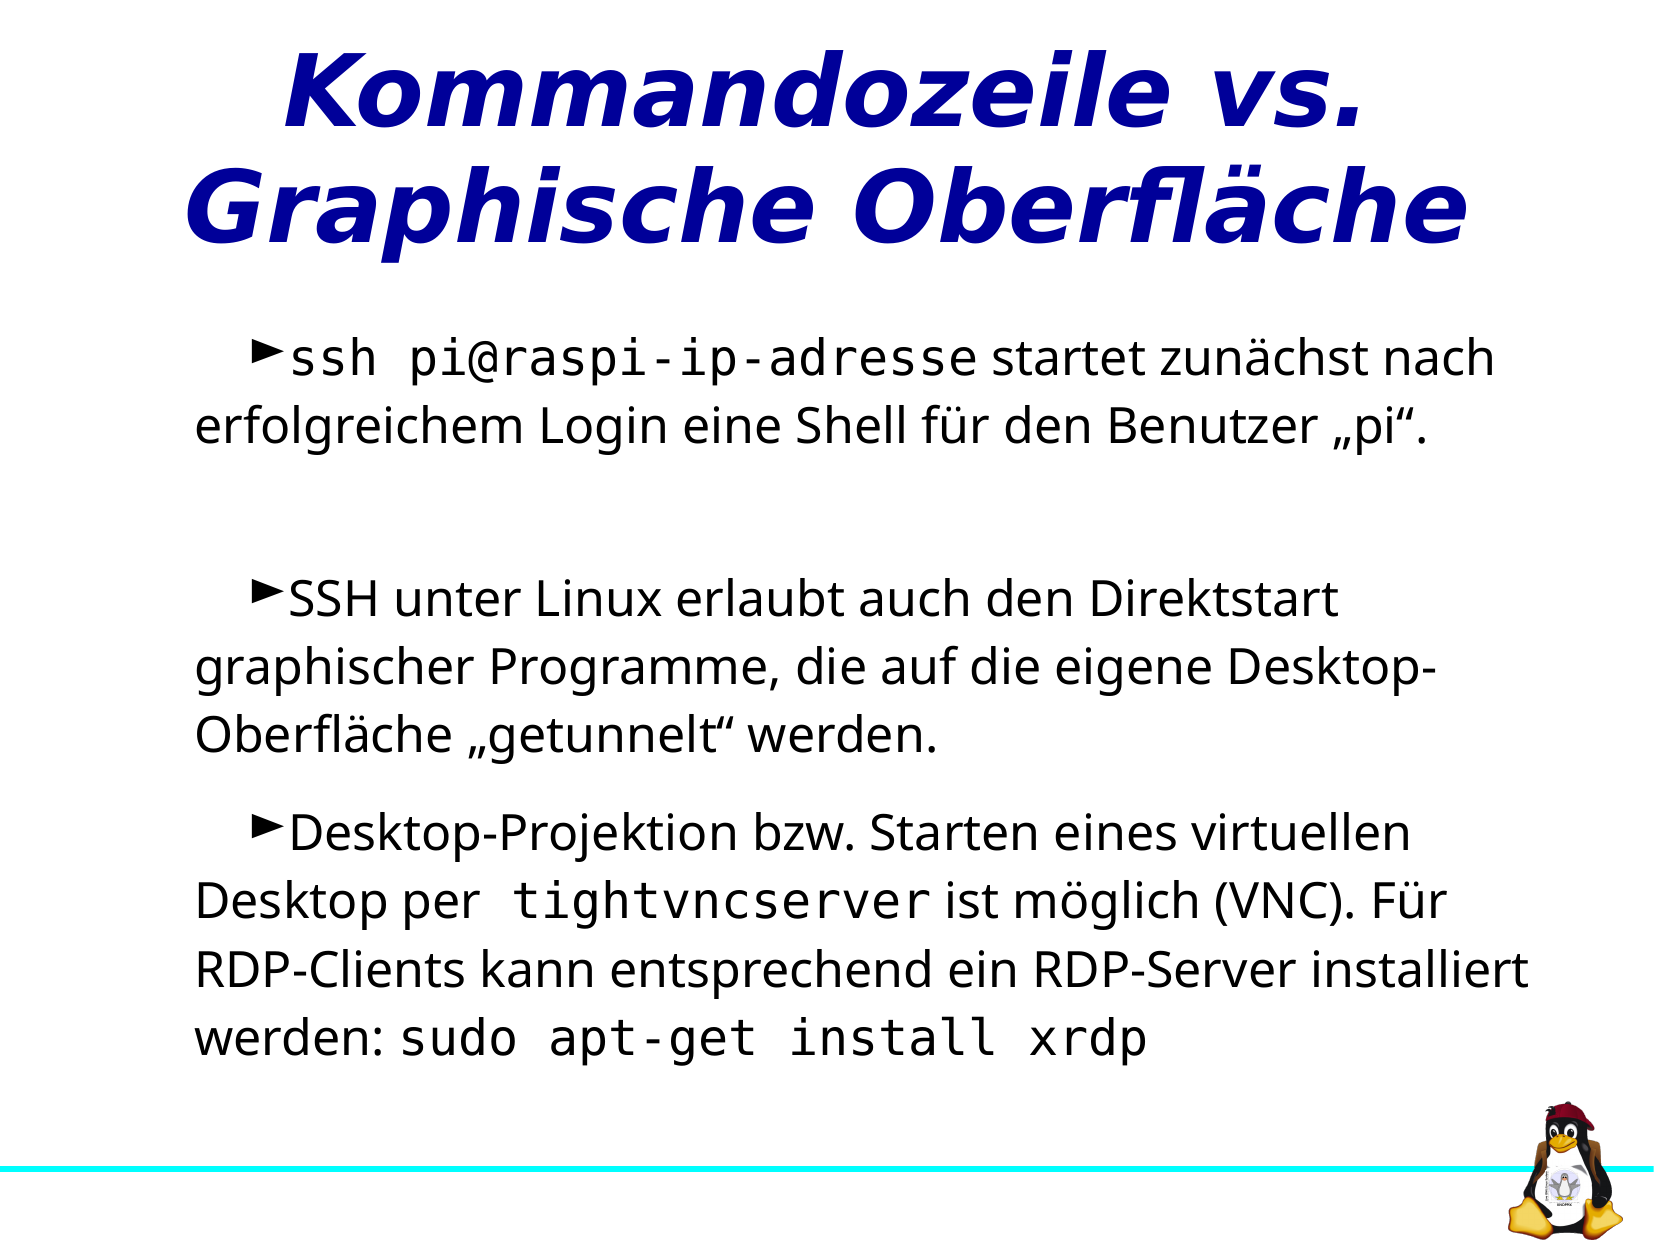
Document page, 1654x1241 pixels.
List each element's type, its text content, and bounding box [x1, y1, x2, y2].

list ssh pi@raspi-ip-adresse startet zunächst nach erfolgreichem Login eine Shell für den Benutzer „pi“. SSH unter Linux erlaubt auch den Direktstart graphischer Programme, die auf die eigene Desktop-Oberfläche „getunnelt“ werden. Desktop-Projektion bzw. Starten eines virtuellen Desktop per tightvncserver ist möglich (VNC). Für RDP-Clients kann entsprechend ein RDP-Server installiert werden: sudo apt-get install xrdp [121, 322, 1561, 1132]
picture [1505, 1100, 1625, 1241]
title Kommandozeile vs. Graphische Oberfläche [121, 33, 1534, 267]
